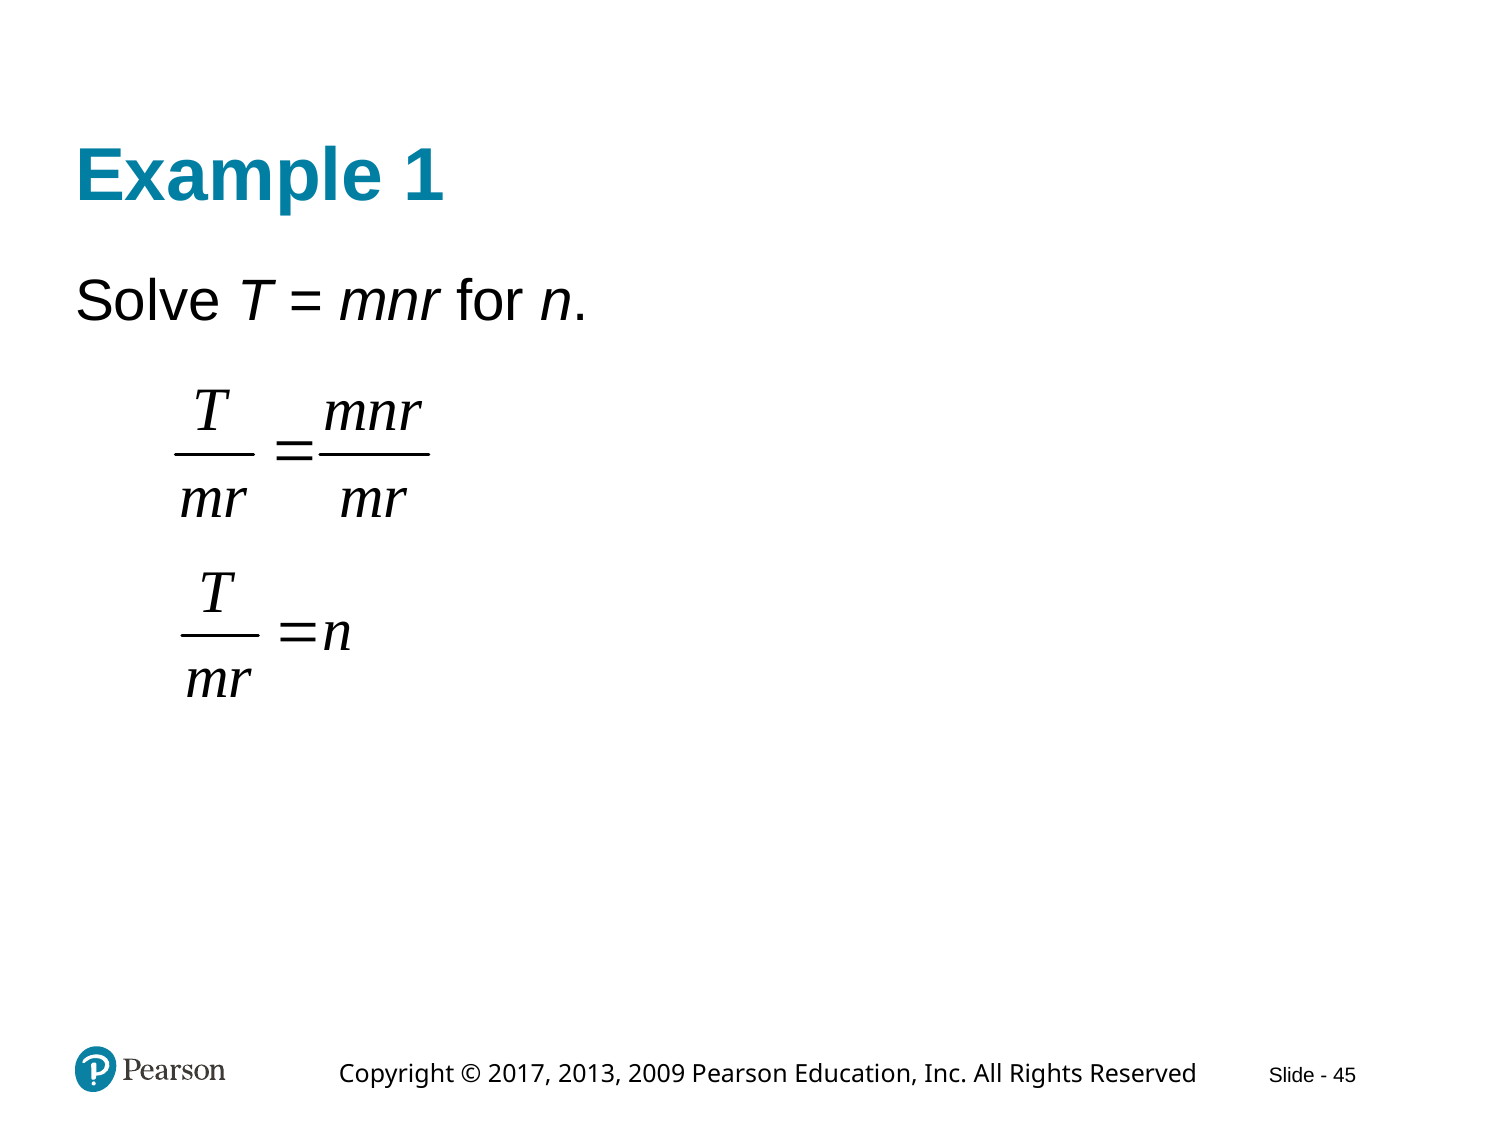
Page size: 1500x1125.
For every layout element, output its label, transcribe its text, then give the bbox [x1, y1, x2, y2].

chart [177, 560, 357, 705]
list Solve T = mnr for n. [75, 262, 650, 338]
title Example 1 [75, 35, 1425, 216]
chart [170, 377, 434, 525]
